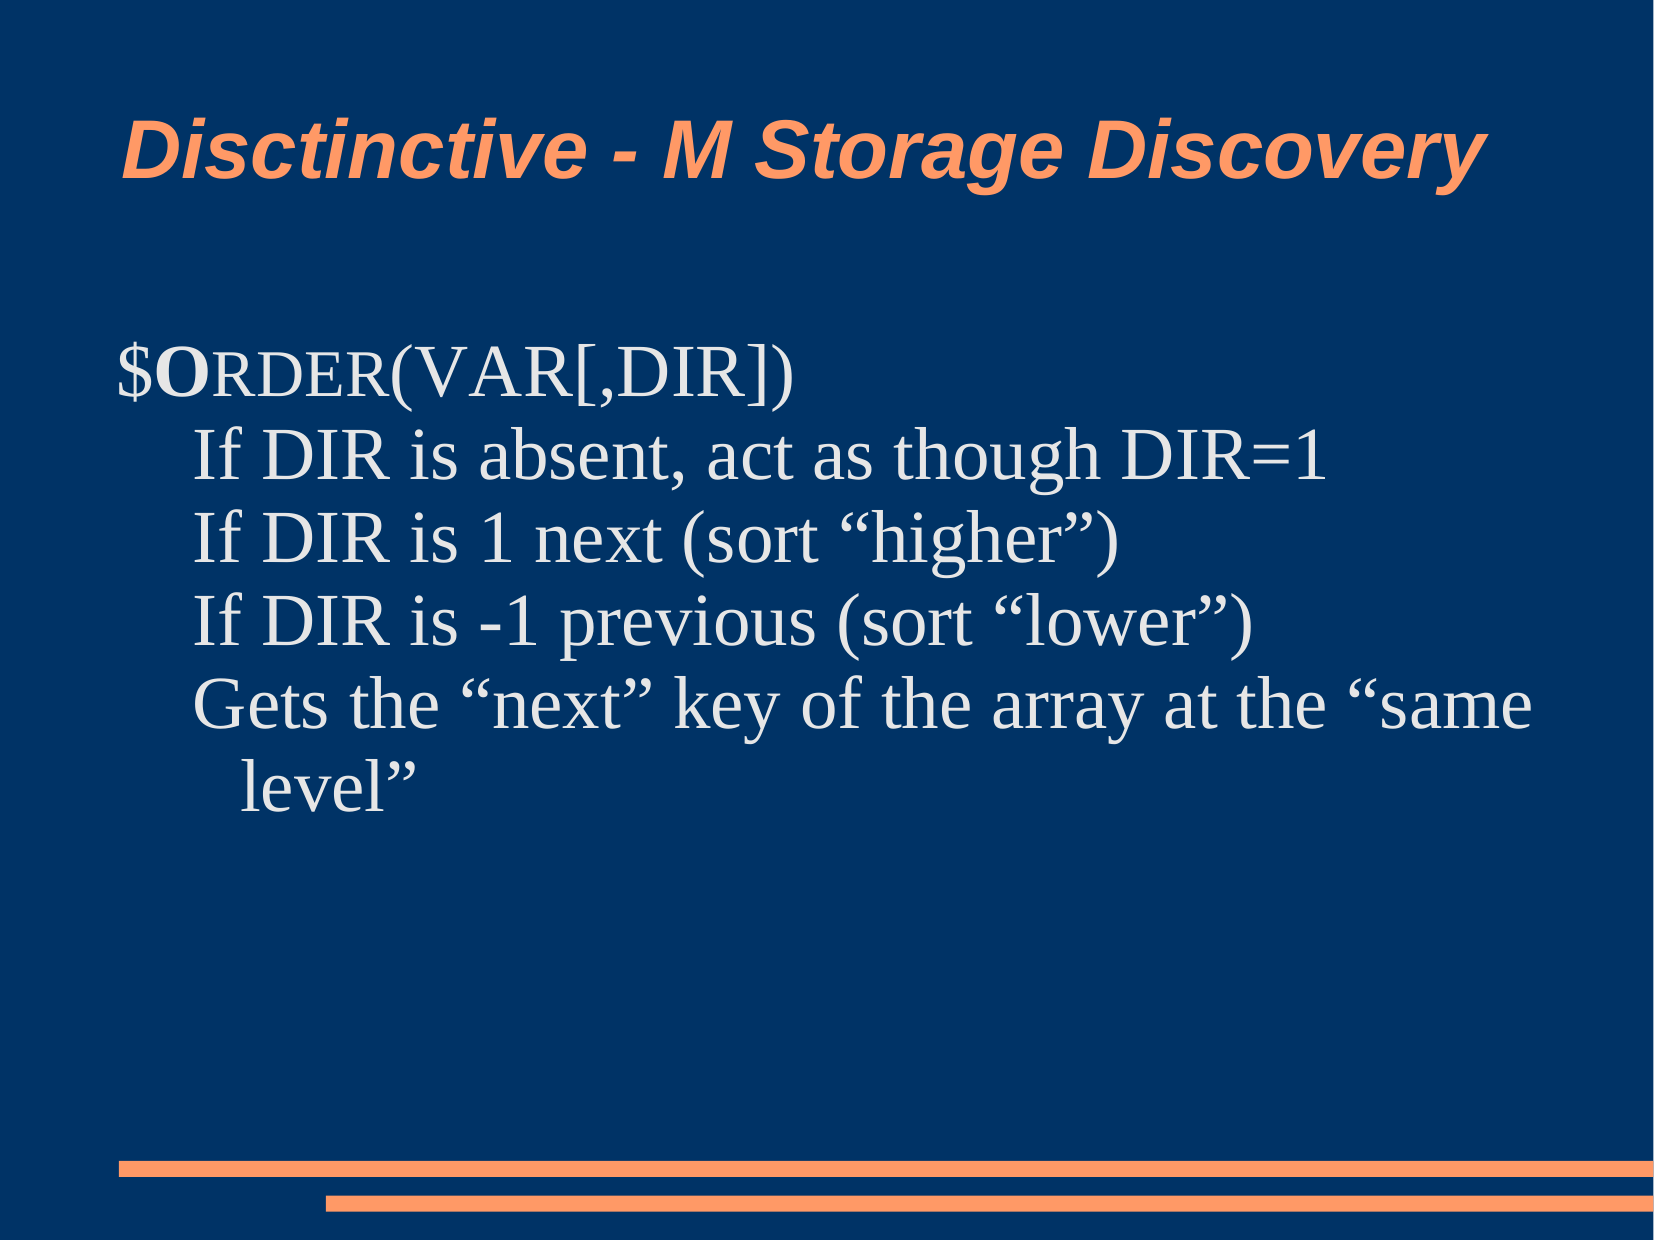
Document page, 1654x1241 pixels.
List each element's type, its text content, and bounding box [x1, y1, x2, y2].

list $ORDER(VAR[,DIR]) If DIR is absent, act as though DIR=1 If DIR is 1 next (sort “higher”) If DIR is -1 previous (sort “lower”) Gets the “next” key of the array at the “same level” [98, 329, 1538, 1126]
title Disctinctive - M Storage Discovery [121, 53, 1534, 247]
